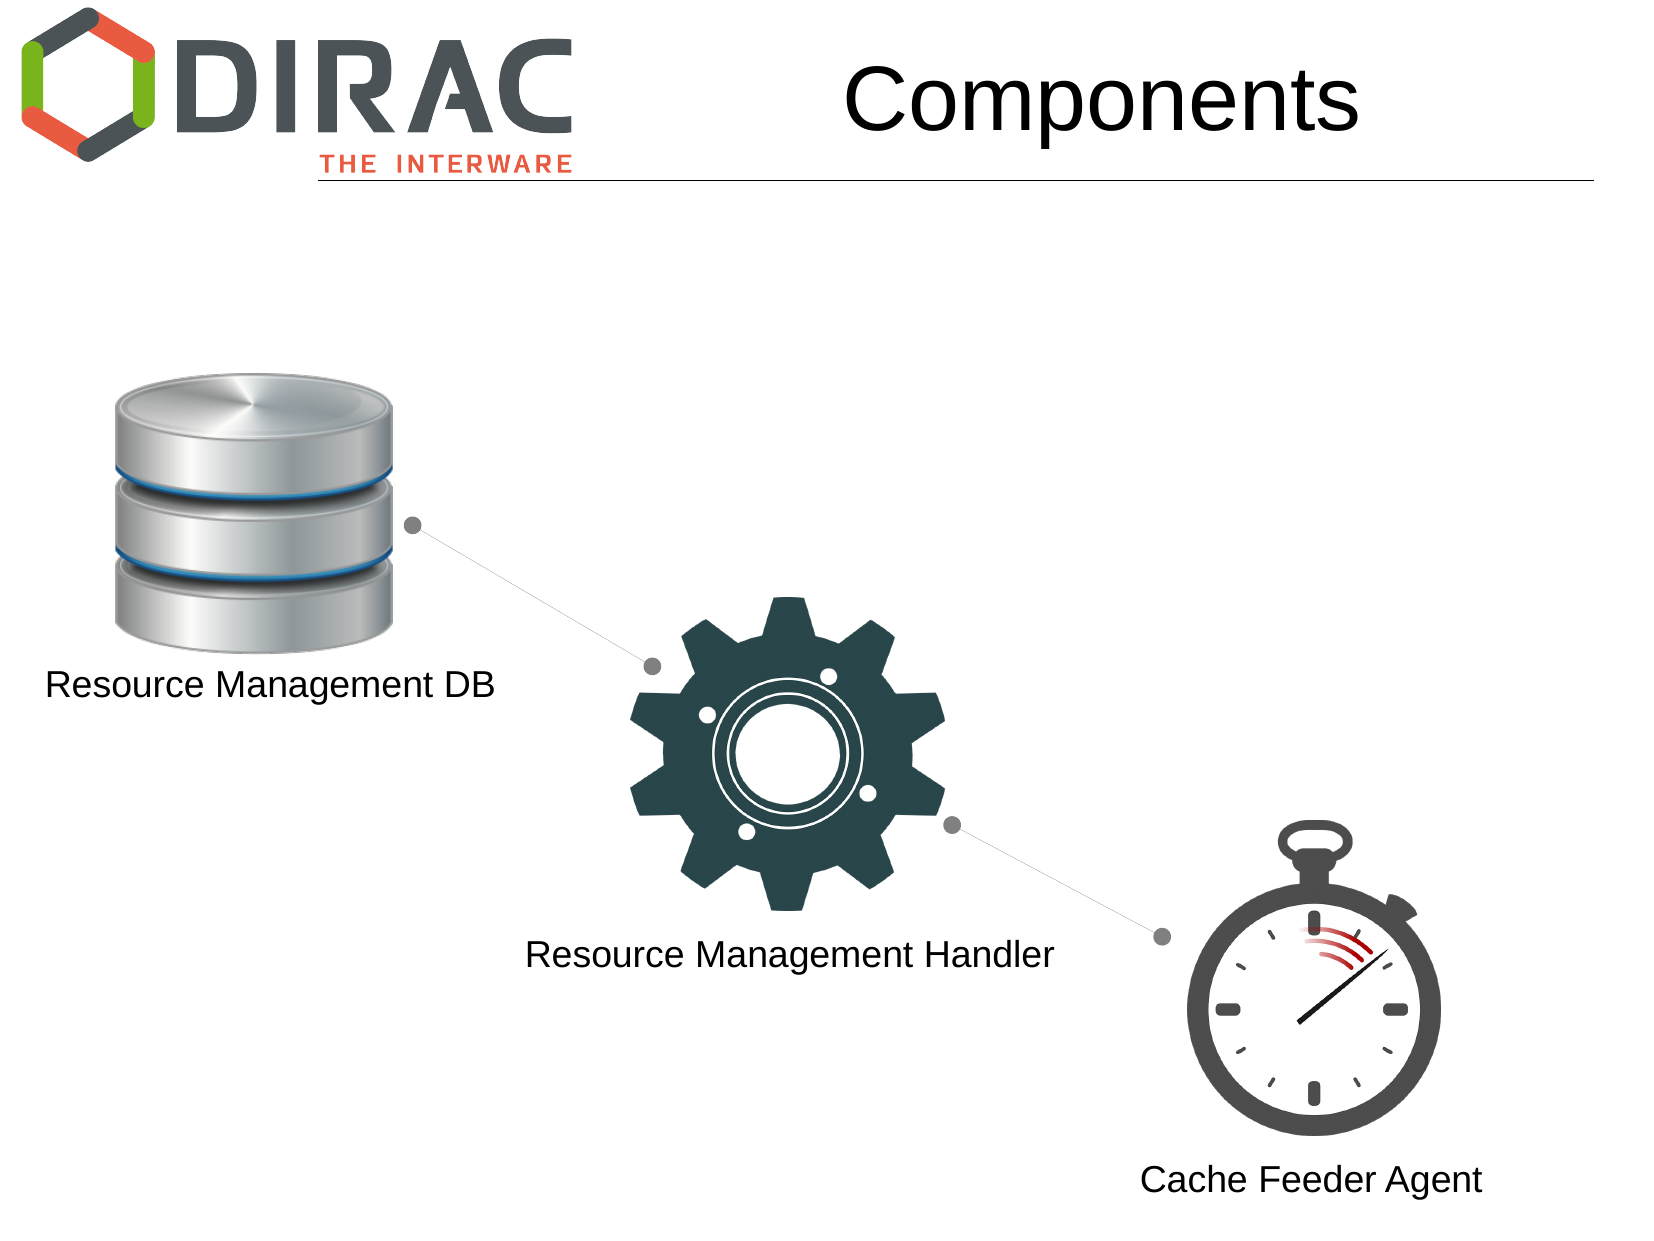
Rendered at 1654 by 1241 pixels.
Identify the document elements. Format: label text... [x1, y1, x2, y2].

text_box Cache Feeder Agent [1125, 1150, 1501, 1211]
picture [110, 370, 396, 655]
text_box Resource Management DB [30, 655, 571, 785]
title Components [615, 32, 1591, 166]
picture [4, 0, 589, 181]
text_box Resource Management Handler [510, 925, 1111, 1046]
picture [1187, 820, 1441, 1136]
picture [630, 597, 945, 911]
